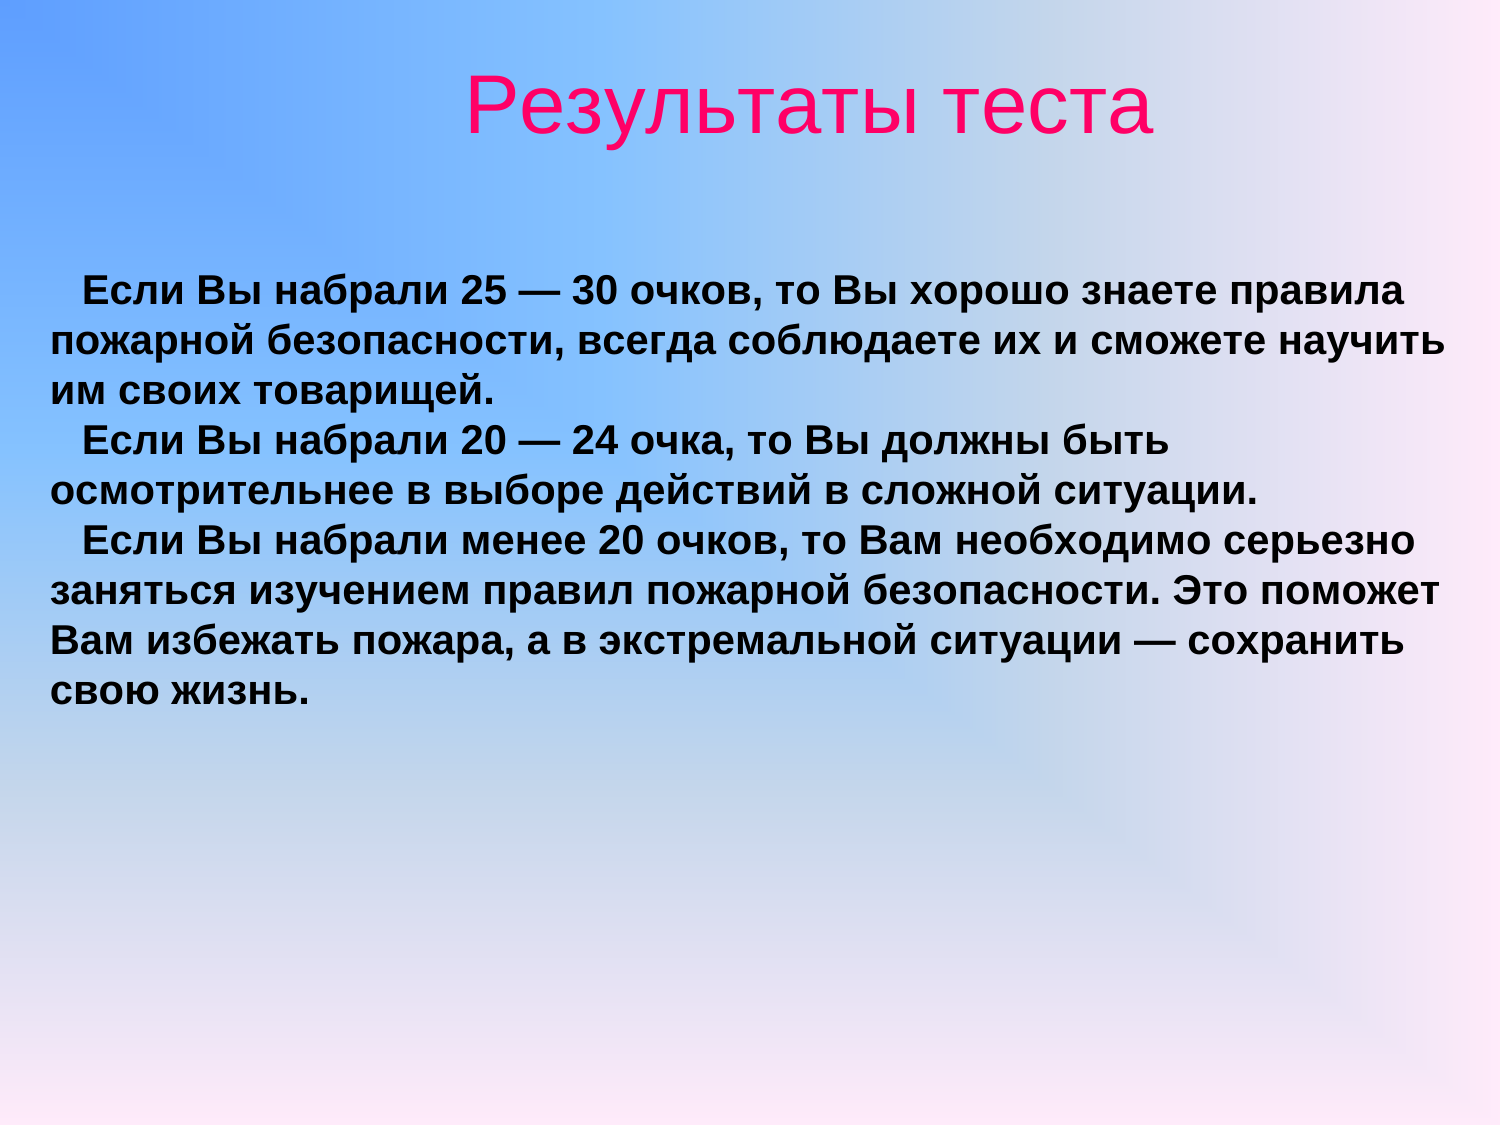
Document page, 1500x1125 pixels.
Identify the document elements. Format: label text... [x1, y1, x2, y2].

text_box Результаты теста [253, 42, 1329, 159]
text_box Если Вы набрали 25 — 30 очков, то Вы хорошо знаете правила пожарной безопасности, всегда соблюдаете их и сможете научить им своих товарищей. Если Вы набрали 20 — 24 очка, то Вы должны быть осмотрительнее в выборе действий в сложной ситуации. Если Вы набрали менее 20 очков, то Вам необходимо серьезно заняться изучением правил пожарной безопасности. Это поможет Вам избежать пожара, а в экстремальной ситуации — сохранить свою жизнь. [35, 254, 1465, 721]
picture [0, 0, 1500, 1125]
